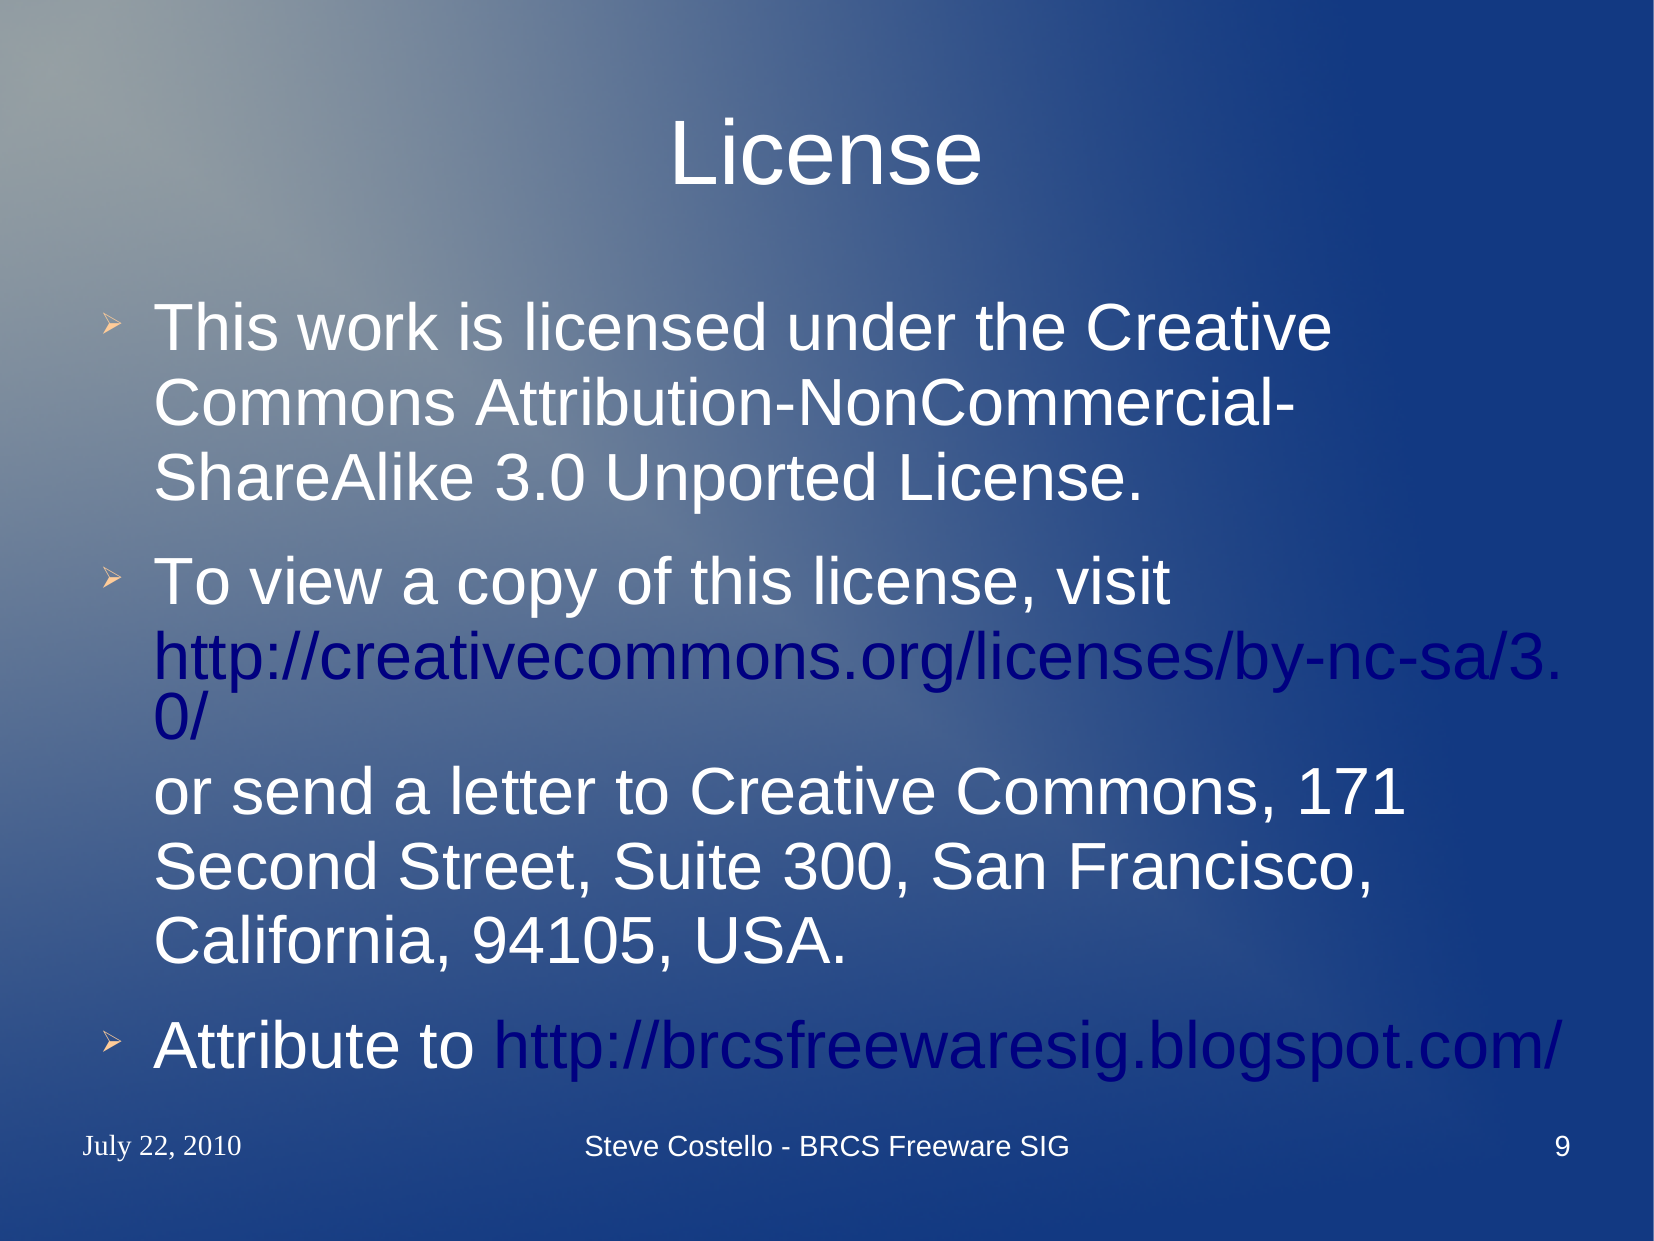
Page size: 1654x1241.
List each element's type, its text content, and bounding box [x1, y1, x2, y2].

list This work is licensed under the Creative Commons Attribution-NonCommercial-ShareAlike 3.0 Unported License. To view a copy of this license, visit http://creativecommons.org/licenses/by-nc-sa/3.0/or send a letter to Creative Commons, 171 Second Street, Suite 300, San Francisco, California, 94105, USA. Attribute to http://brcsfreewaresig.blogspot.com/ [82, 290, 1571, 1127]
picture [0, 0, 1654, 1241]
title License [82, 49, 1571, 257]
